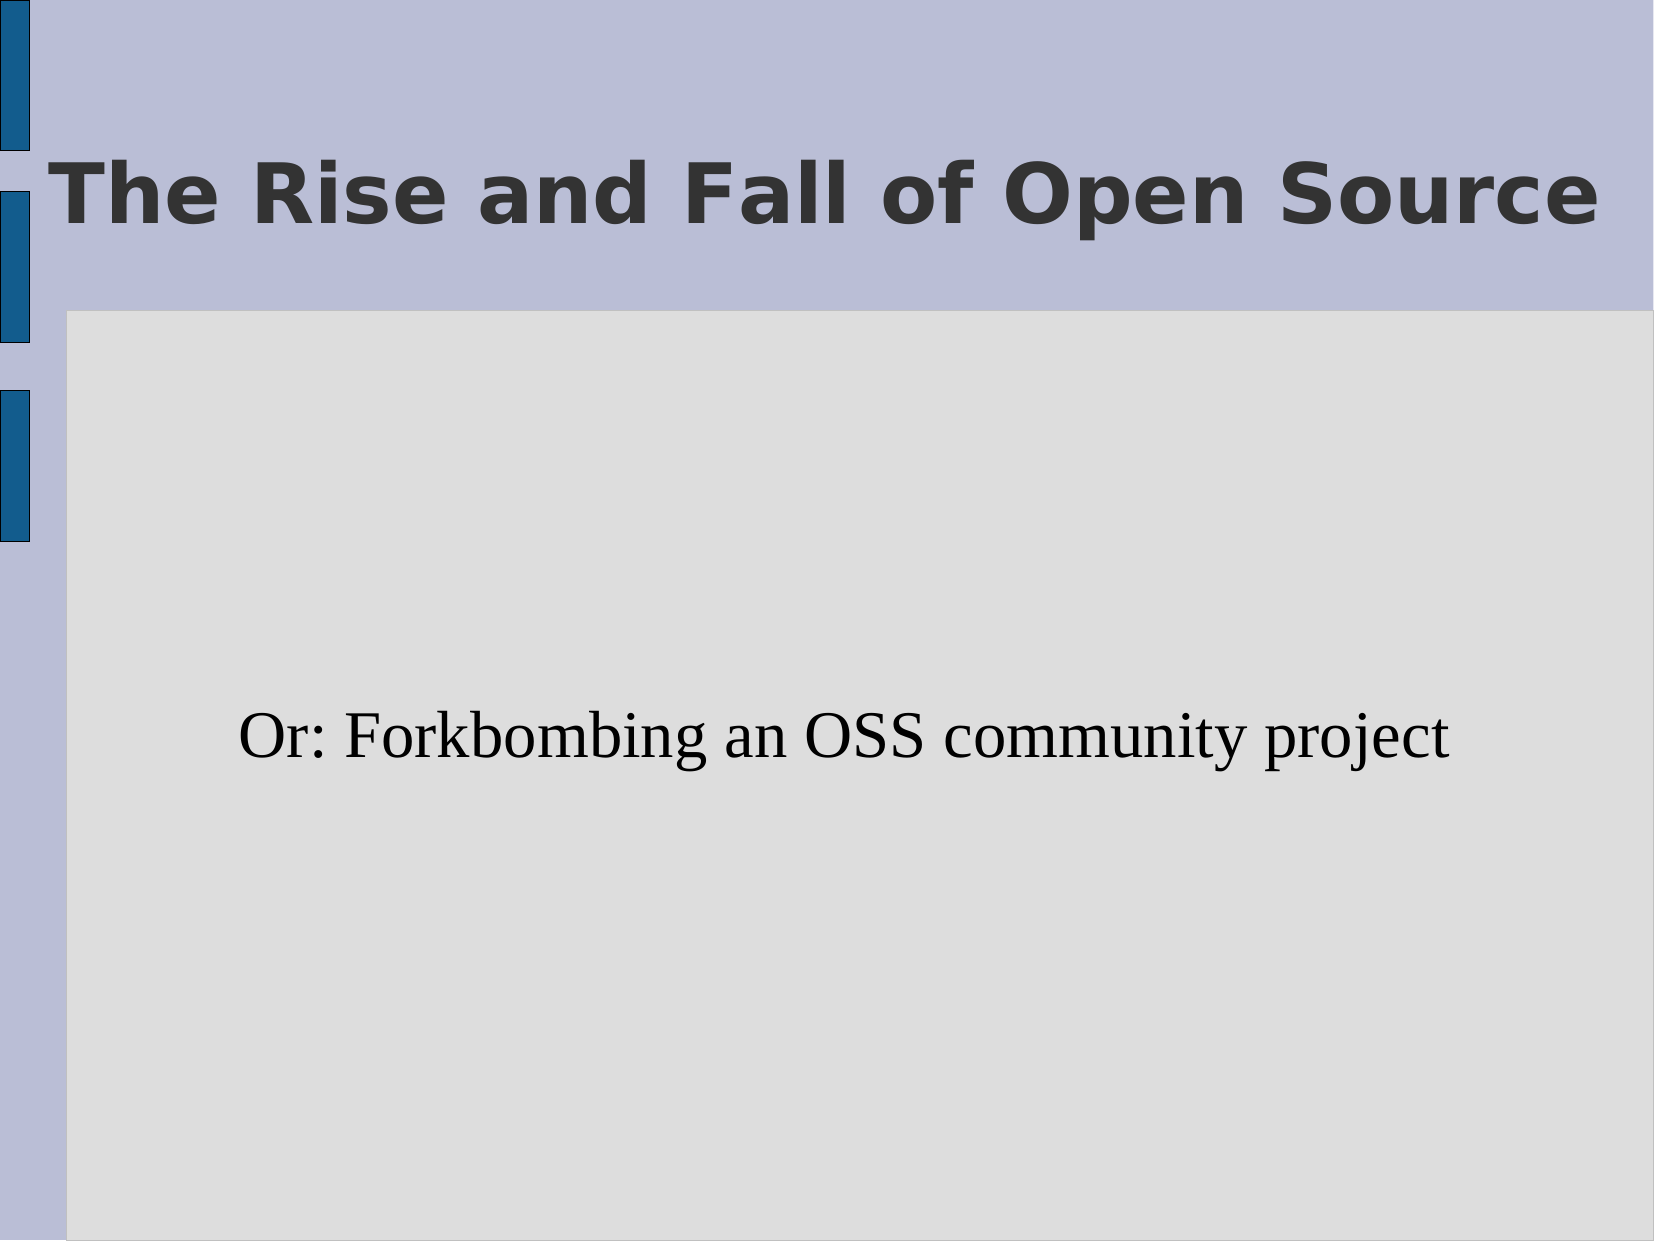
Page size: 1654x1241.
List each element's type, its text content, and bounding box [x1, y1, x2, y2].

subtitle Or: Forkbombing an OSS community project [121, 352, 1534, 1119]
title The Rise and Fall of Open Source [37, 98, 1613, 291]
